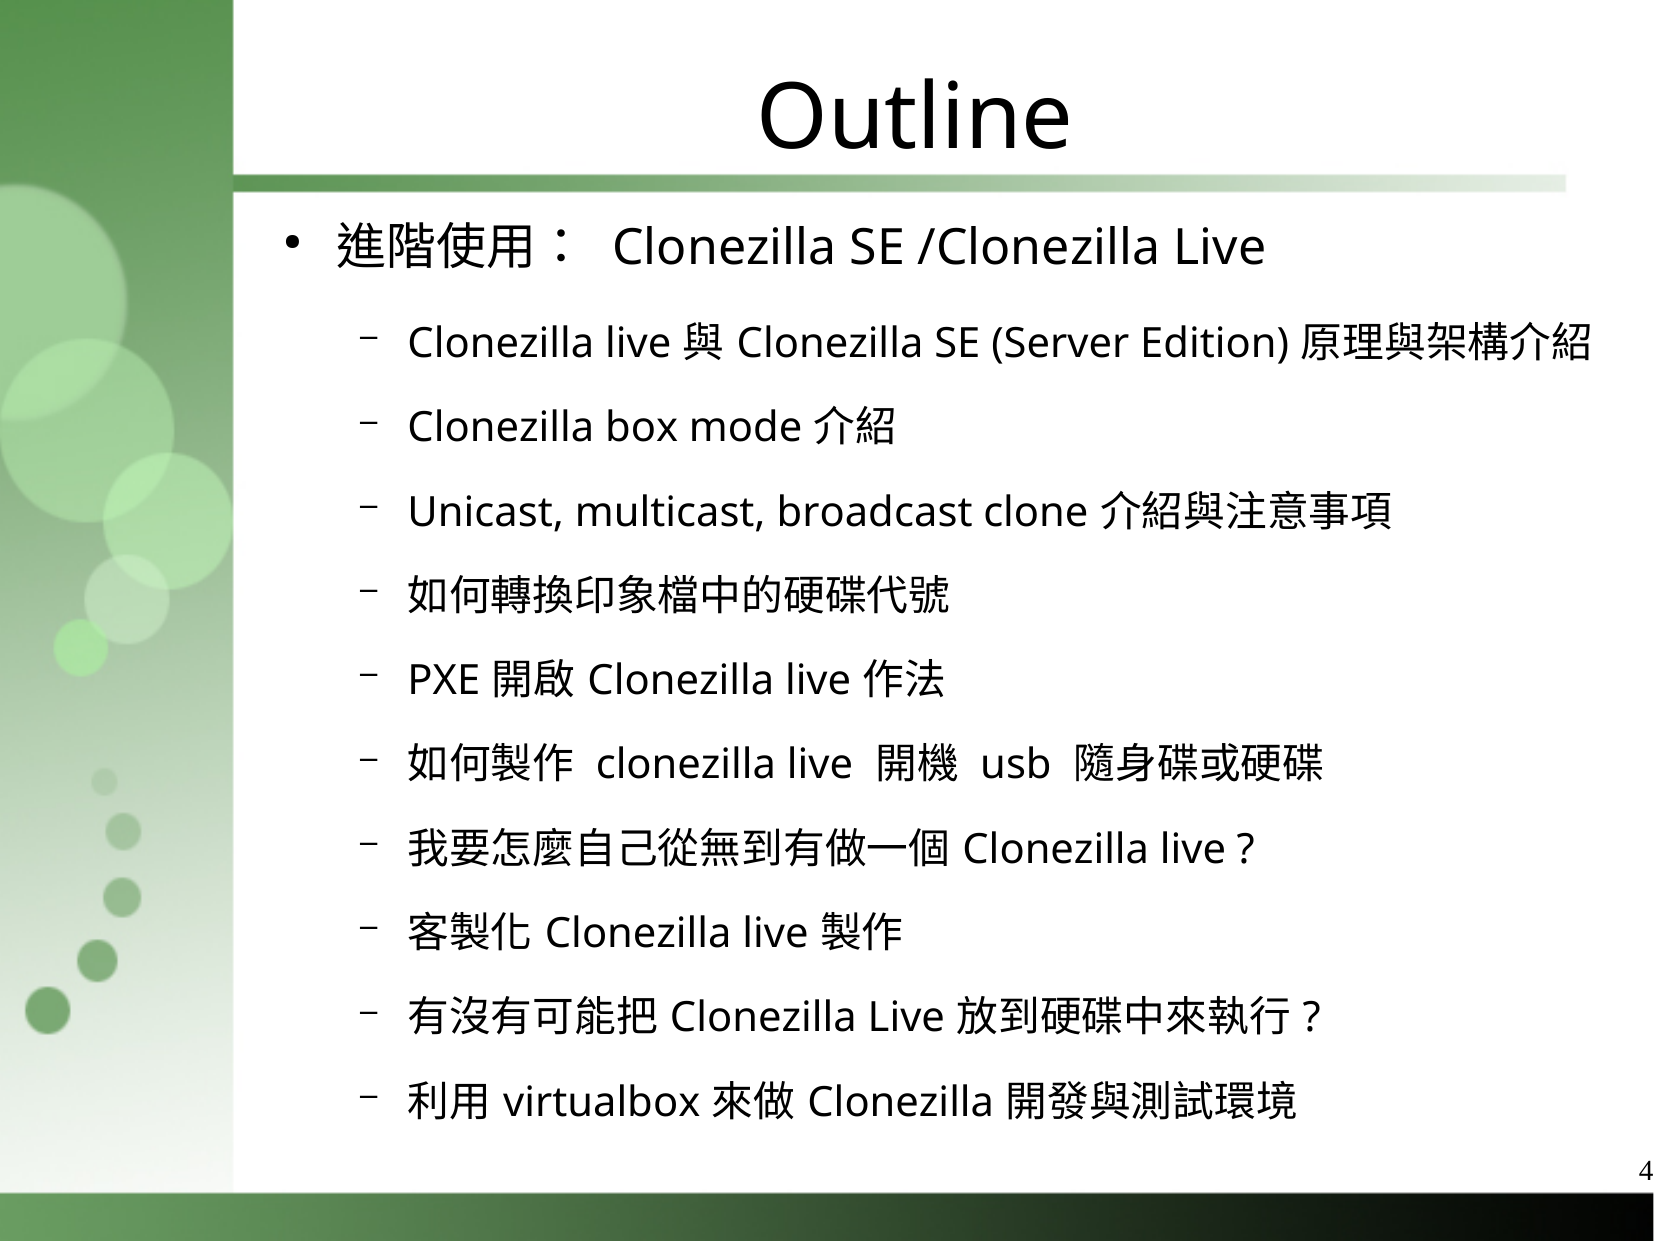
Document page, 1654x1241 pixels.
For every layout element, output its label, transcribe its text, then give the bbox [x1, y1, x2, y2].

title Outline [236, 49, 1595, 178]
list 進階使用： Clonezilla SE /Clonezilla Live Clonezilla live與Clonezilla SE (Server Edition)原理與架構介紹 Clonezilla box mode介紹 Unicast, multicast, broadcast clone介紹與注意事項 如何轉換印象檔中的硬碟代號 PXE開啟Clonezilla live作法 如何製作 clonezilla live 開機 usb 隨身碟或硬碟 我要怎麼自己從無到有做一個Clonezilla live ? 客製化Clonezilla live製作 有沒有可能把Clonezilla Live放到硬碟中來執行? 利用virtualbox來做Clonezilla開發與測試環境 [265, 206, 1625, 1182]
picture [0, 0, 1654, 1241]
